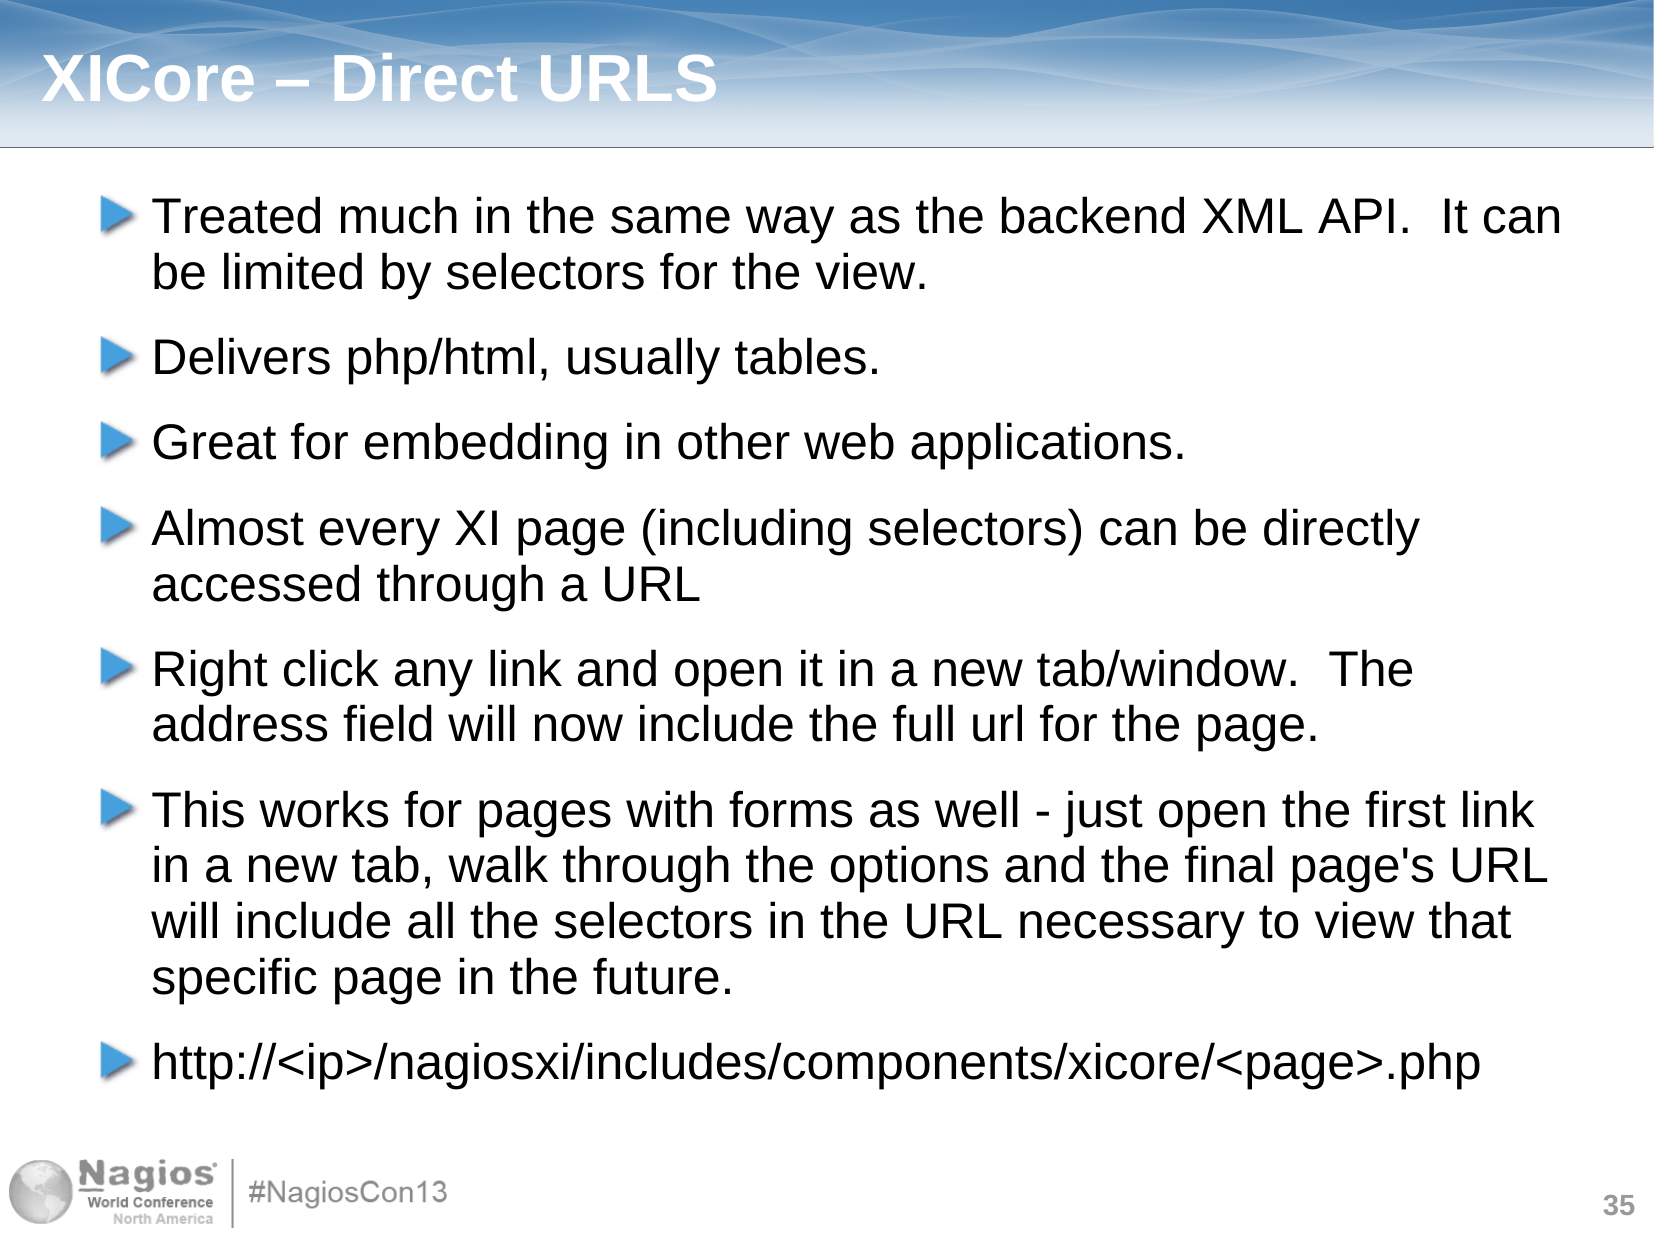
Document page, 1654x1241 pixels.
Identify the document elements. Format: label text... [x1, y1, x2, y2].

title XICore – Direct URLS [41, 29, 1248, 127]
picture [0, 0, 1654, 147]
picture [9, 1159, 453, 1228]
list Treated much in the same way as the backend XML API. It can be limited by selectors for the view. Delivers php/html, usually tables. Great for embedding in other web applications. Almost every XI page (including selectors) can be directly accessed through a URL Right click any link and open it in a new tab/window. The address field will now include the full url for the page. This works for pages with forms as well - just open the first link in a new tab, walk through the options and the final page's URL will include all the selectors in the URL necessary to view that specific page in the future. http://<ip>/nagiosxi/includes/components/xicore/<page>.php [80, 188, 1569, 1091]
